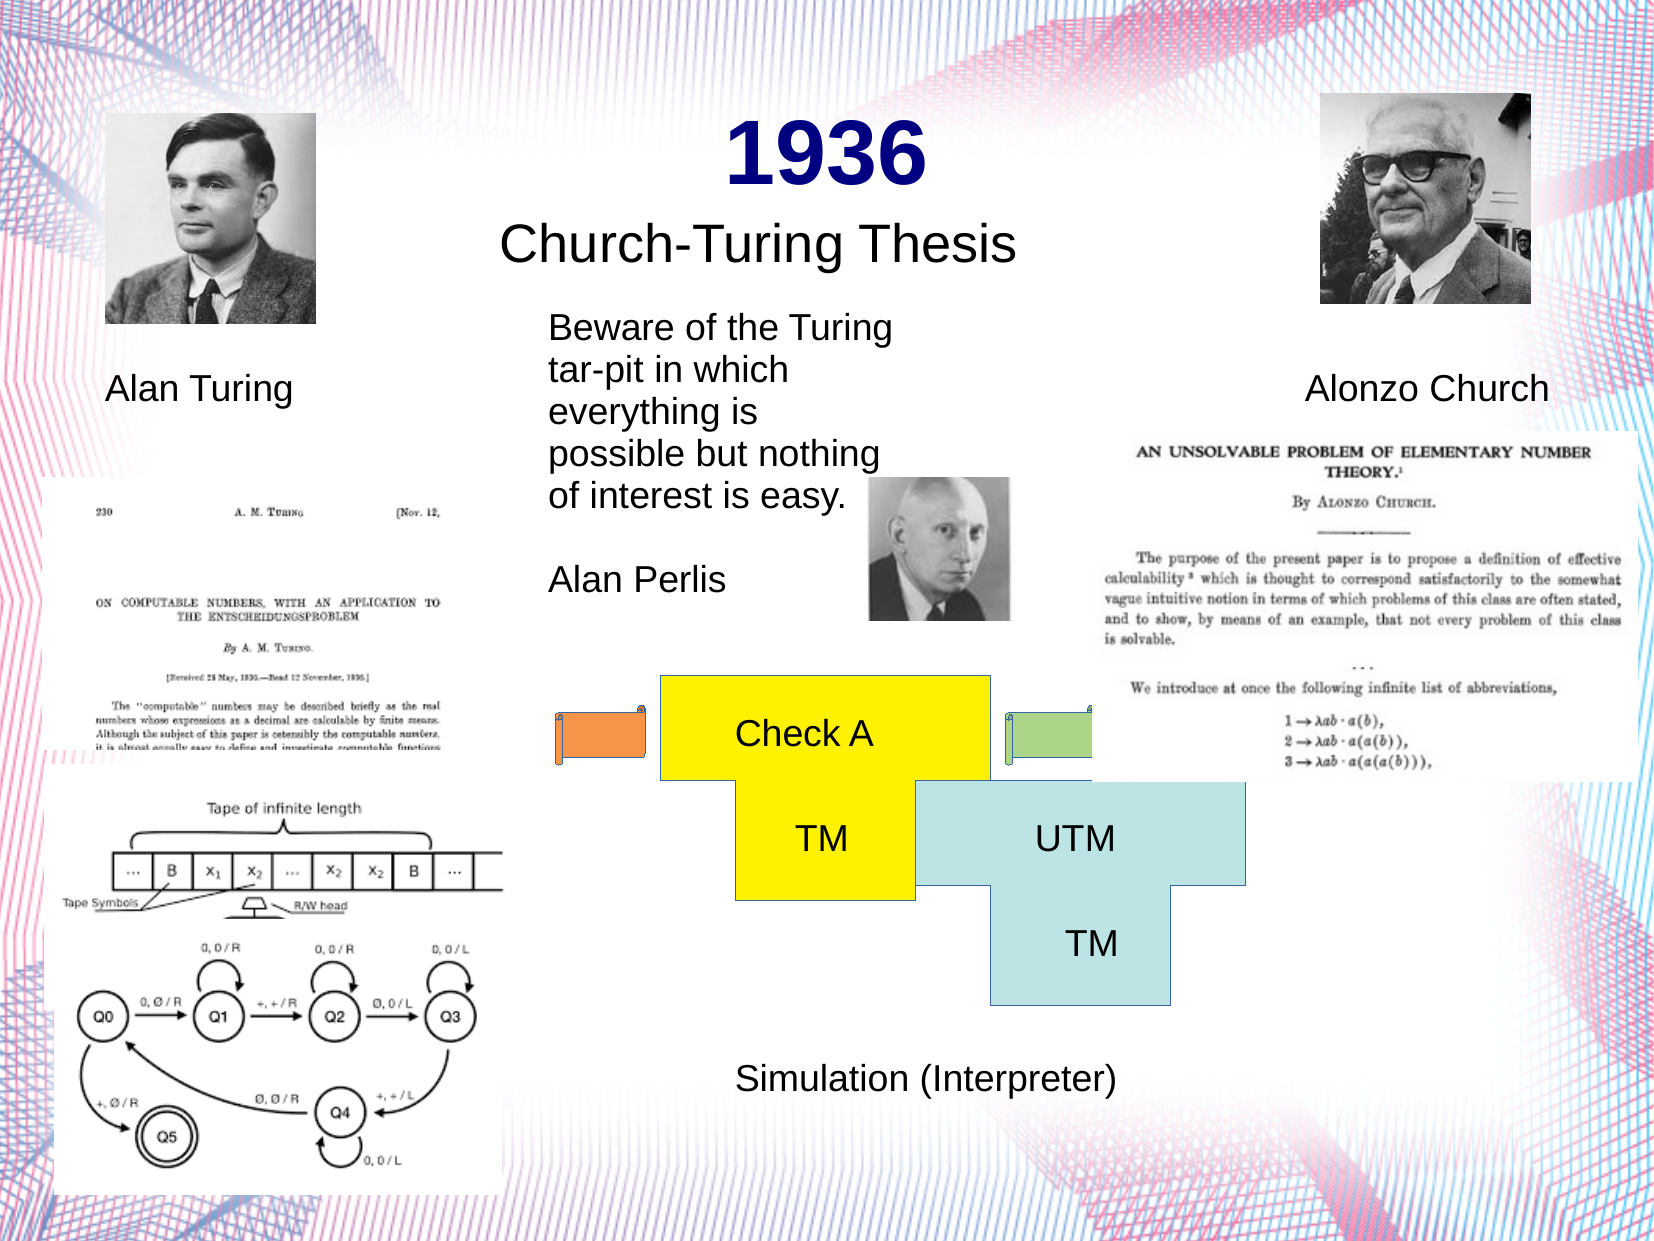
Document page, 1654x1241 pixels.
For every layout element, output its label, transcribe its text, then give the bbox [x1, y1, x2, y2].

text_box Beware of the Turing tar-pit in which everything is possible but nothing of interest is easy. Alan Perlis [533, 299, 909, 609]
text_box [555, 705, 646, 766]
title 1936 [82, 49, 1571, 257]
picture [0, 0, 1654, 1241]
text_box [660, 675, 1246, 1006]
text_box Church-Turing Thesis [484, 205, 1040, 282]
text_box Check A [720, 705, 946, 762]
text_box TM [1050, 915, 1141, 972]
text_box [1005, 705, 1092, 766]
text_box TM [780, 810, 901, 867]
text_box Alonzo Church [1290, 360, 1591, 421]
text_box UTM [1020, 810, 1141, 867]
text_box Simulation (Interpreter) [720, 1050, 1351, 1107]
text_box Alan Turing [90, 360, 376, 417]
